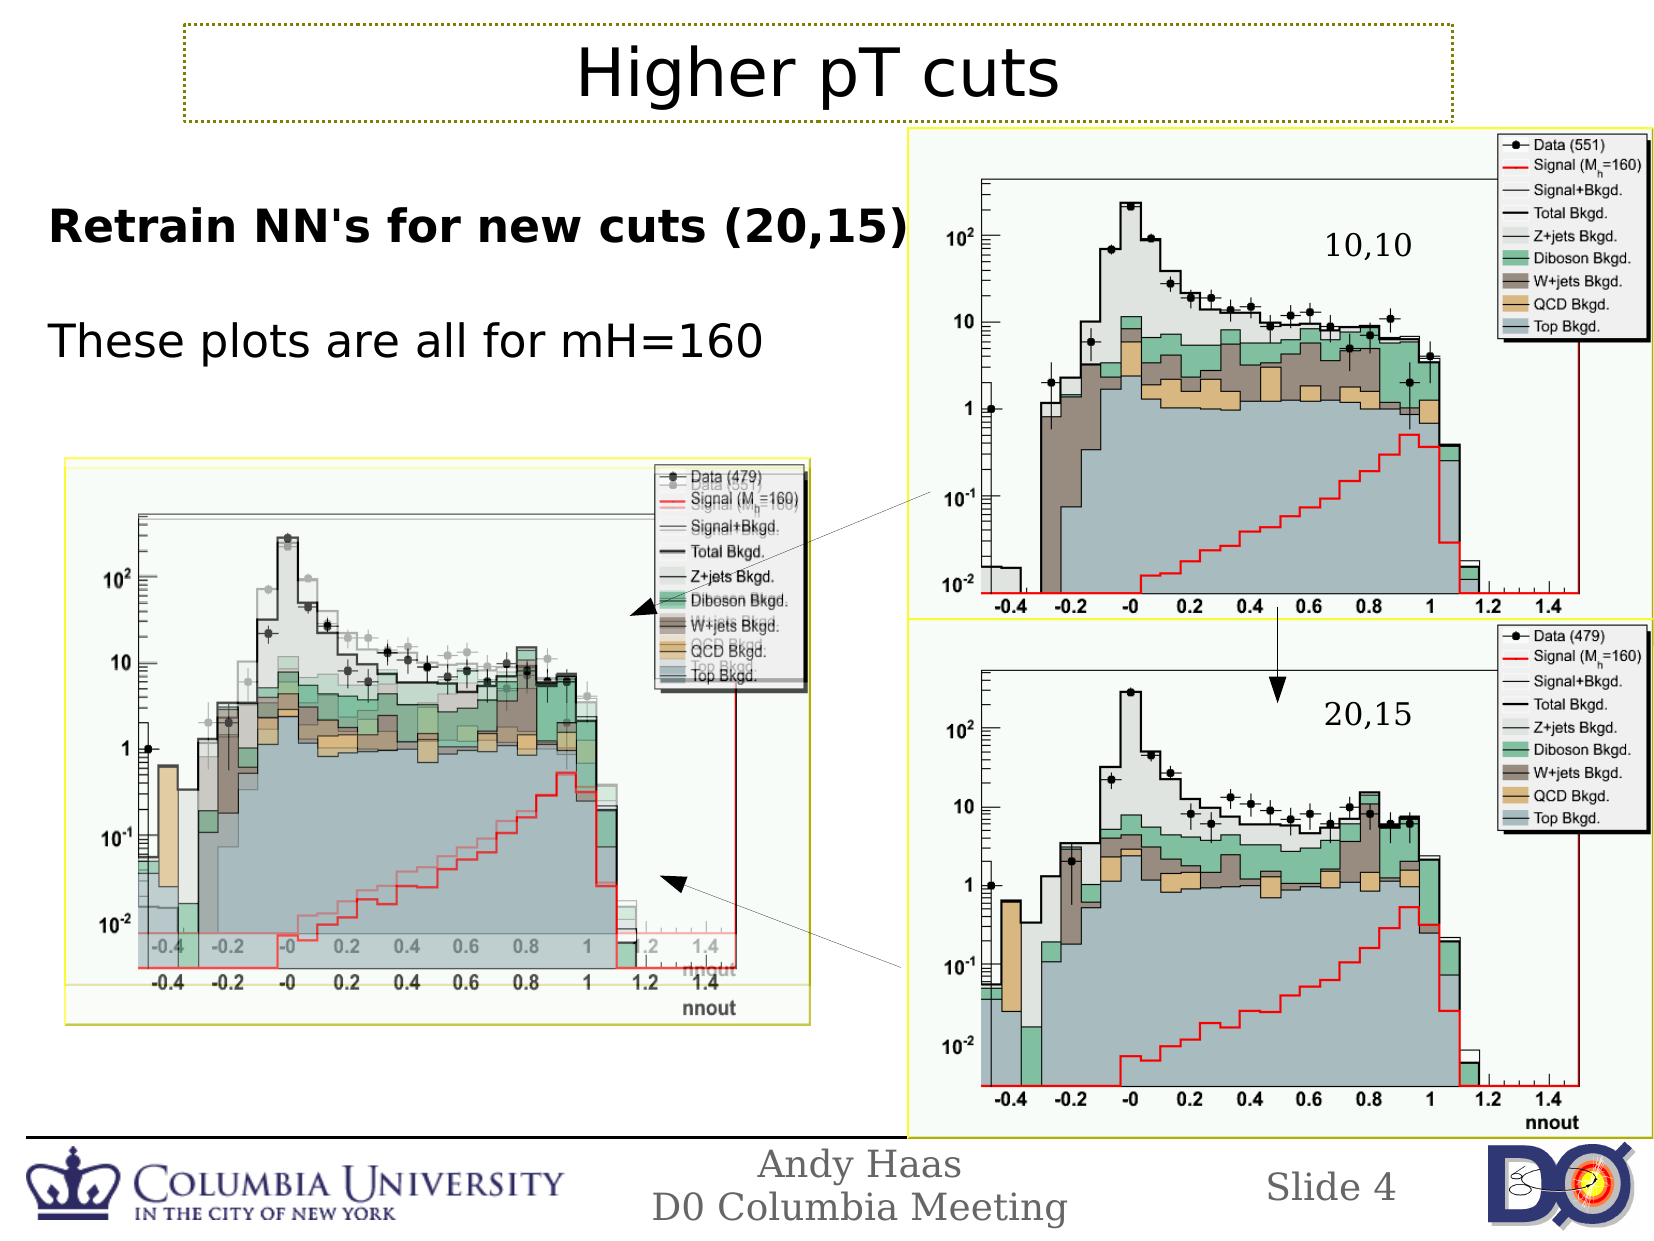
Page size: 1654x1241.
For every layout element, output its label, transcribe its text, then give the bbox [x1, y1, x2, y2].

picture [907, 127, 1654, 1139]
title Higher pT cuts [184, 24, 1453, 122]
text_box 20,15 [1323, 696, 1414, 733]
list Retrain NN's for new cuts (20,15) These plots are all for mH=160 [30, 140, 907, 1125]
picture [64, 457, 811, 1026]
text_box 10,10 [1323, 227, 1414, 264]
picture [1479, 1140, 1639, 1233]
picture [26, 1146, 565, 1220]
